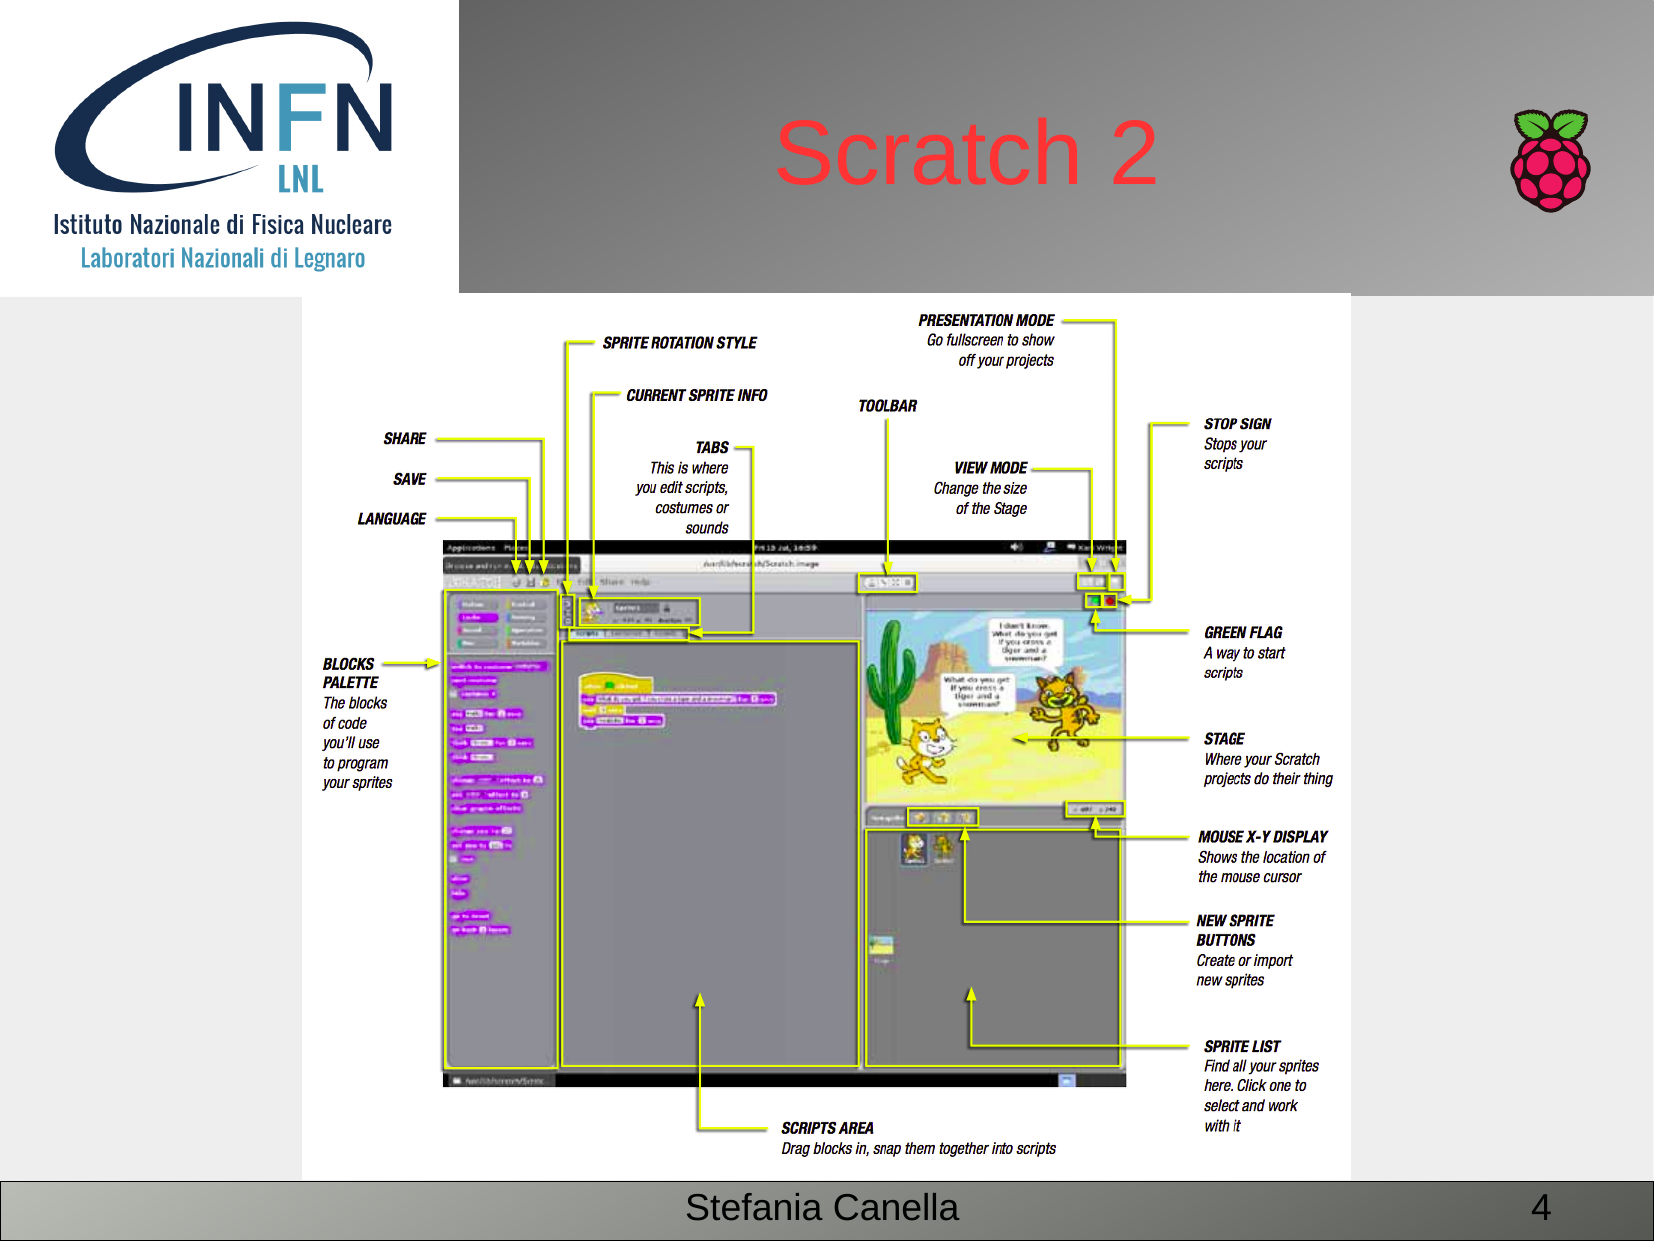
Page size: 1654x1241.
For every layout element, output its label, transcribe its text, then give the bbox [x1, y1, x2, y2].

text_box Stefania Canella [670, 1180, 984, 1241]
title Scratch 2 [459, 49, 1571, 257]
text_box [0, 1181, 670, 1241]
text_box [459, 0, 1654, 296]
text_box <number> [1516, 1178, 1654, 1241]
picture [0, 0, 1351, 1180]
text_box [984, 1181, 1516, 1241]
